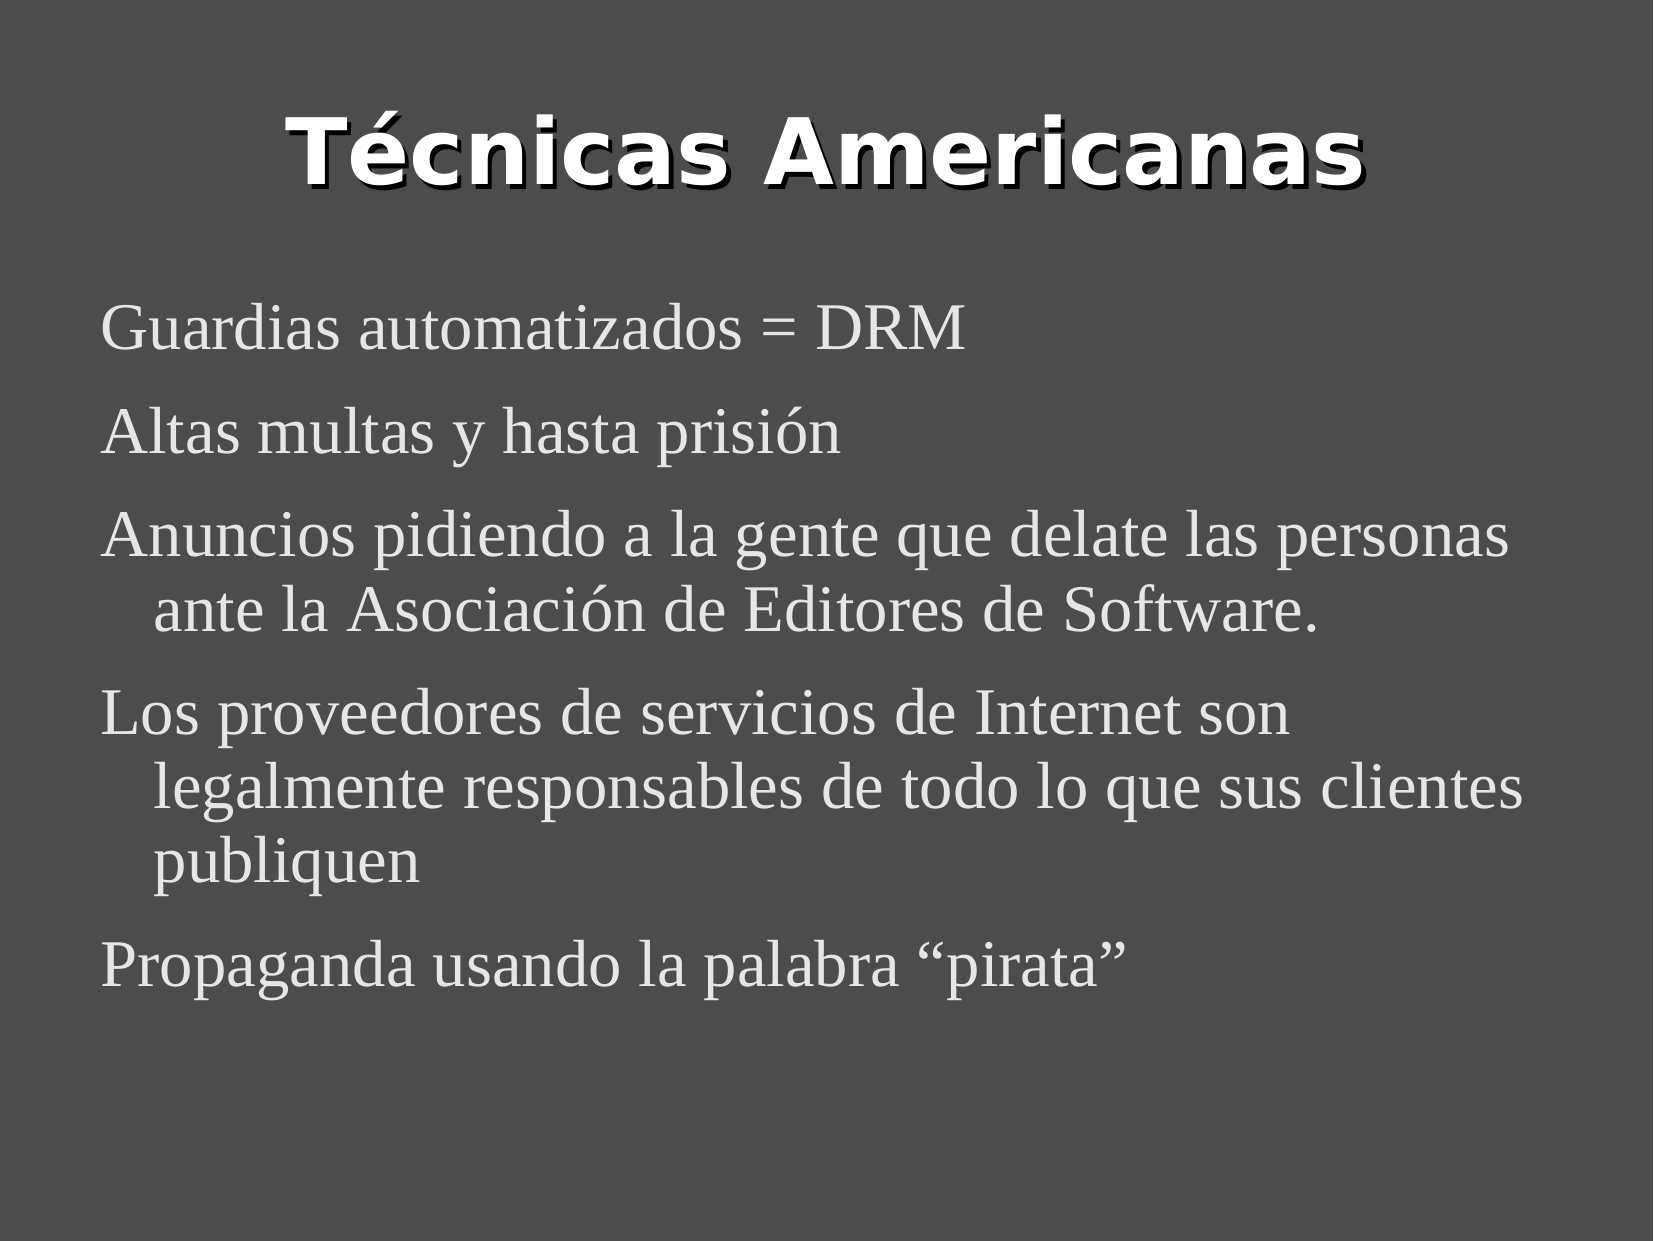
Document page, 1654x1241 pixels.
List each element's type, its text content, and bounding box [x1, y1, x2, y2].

list Guardias automatizados = DRM Altas multas y hasta prisión Anuncios pidiendo a la gente que delate las personas ante la Asociación de Editores de Software. Los proveedores de servicios de Internet son legalmente responsables de todo lo que sus clientes publiquen Propaganda usando la palabra “pirata” [82, 290, 1571, 1095]
title Técnicas Americanas [82, 56, 1571, 250]
